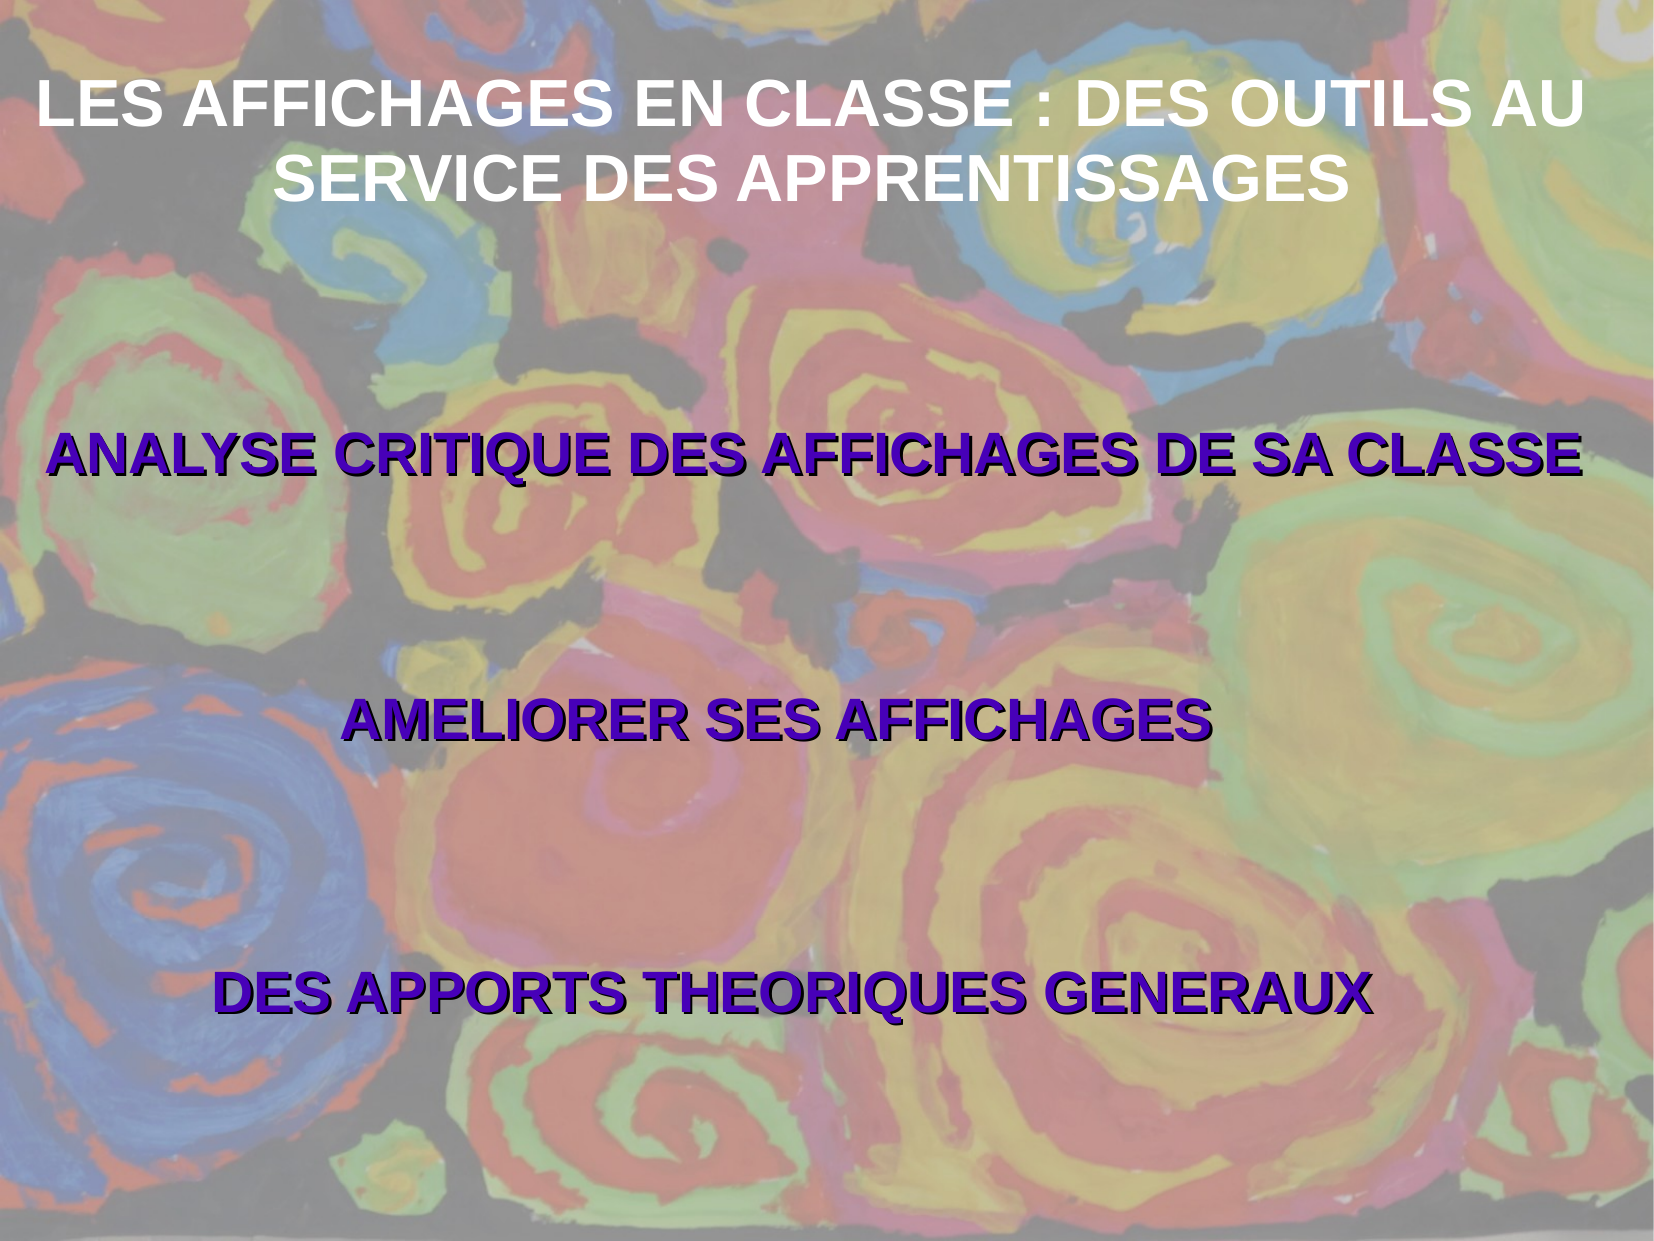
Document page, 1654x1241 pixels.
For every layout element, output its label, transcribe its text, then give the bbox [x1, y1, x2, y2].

picture [0, 0, 1654, 1241]
text_box ANALYSE CRITIQUE DES AFFICHAGES DE SA CLASSE [29, 413, 1625, 495]
text_box AMELIORER SES AFFICHAGES [324, 678, 1228, 761]
text_box DES APPORTS THEORIQUES GENERAUX [197, 952, 1388, 1034]
text_box LES AFFICHAGES EN CLASSE : DES OUTILS AU SERVICE DES APPRENTISSAGES [0, 58, 1625, 224]
